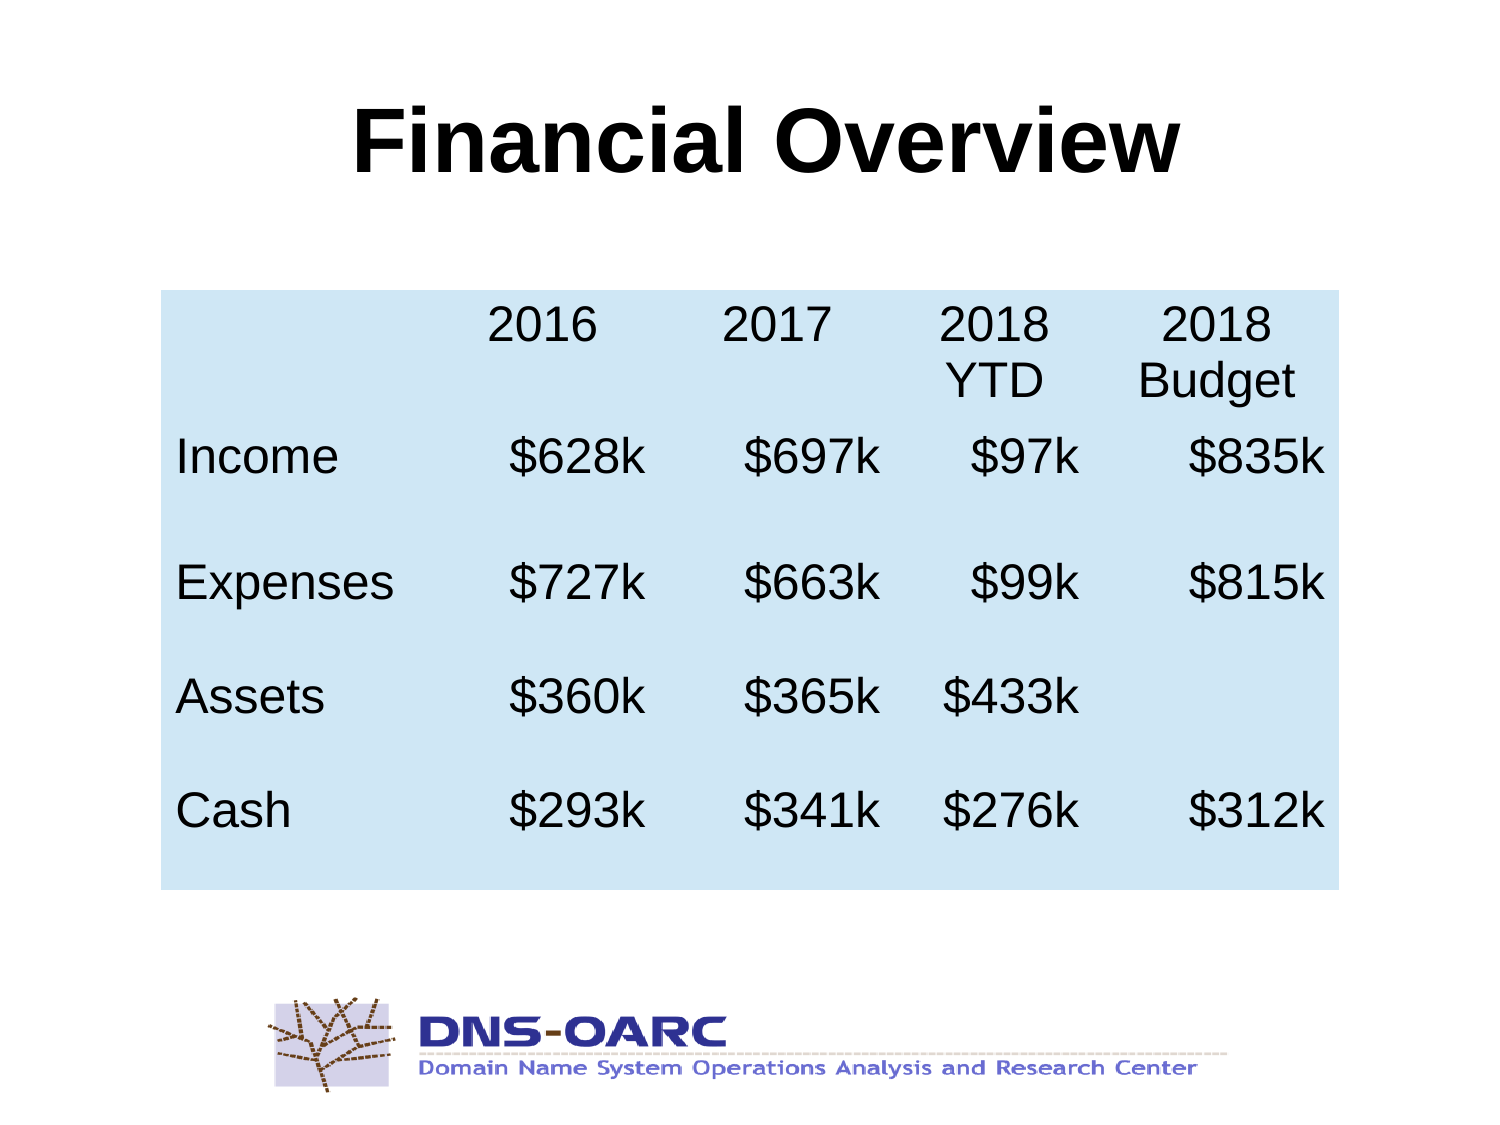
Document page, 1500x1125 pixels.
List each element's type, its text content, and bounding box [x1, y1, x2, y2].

picture [214, 991, 1259, 1099]
table_cell $360k [425, 662, 660, 776]
table_cell $815k [1094, 548, 1339, 662]
table_cell $97k [895, 422, 1094, 548]
table_cell Income [161, 422, 425, 548]
table_cell Assets [161, 662, 425, 776]
table_cell $312k [1094, 776, 1339, 890]
table_header 2016 [425, 290, 660, 422]
table_header [161, 290, 425, 422]
table_cell $697k [660, 422, 895, 548]
table_cell $663k [660, 548, 895, 662]
title Financial Overview [75, 52, 1426, 226]
table_cell $99k [895, 548, 1094, 662]
table_cell $341k [660, 776, 895, 890]
table_cell $433k [895, 662, 1094, 776]
table_cell $293k [425, 776, 660, 890]
table_header 2017 [660, 290, 895, 422]
table_cell $276k [895, 776, 1094, 890]
table_cell $365k [660, 662, 895, 776]
table_header 2018 YTD [895, 290, 1094, 422]
table_cell $727k [425, 548, 660, 662]
table_cell $835k [1094, 422, 1339, 548]
table_cell Cash [161, 776, 425, 890]
table_header 2018 Budget [1094, 290, 1339, 422]
table_cell $628k [425, 422, 660, 548]
table_cell [1094, 662, 1339, 776]
table_cell Expenses [161, 548, 425, 662]
